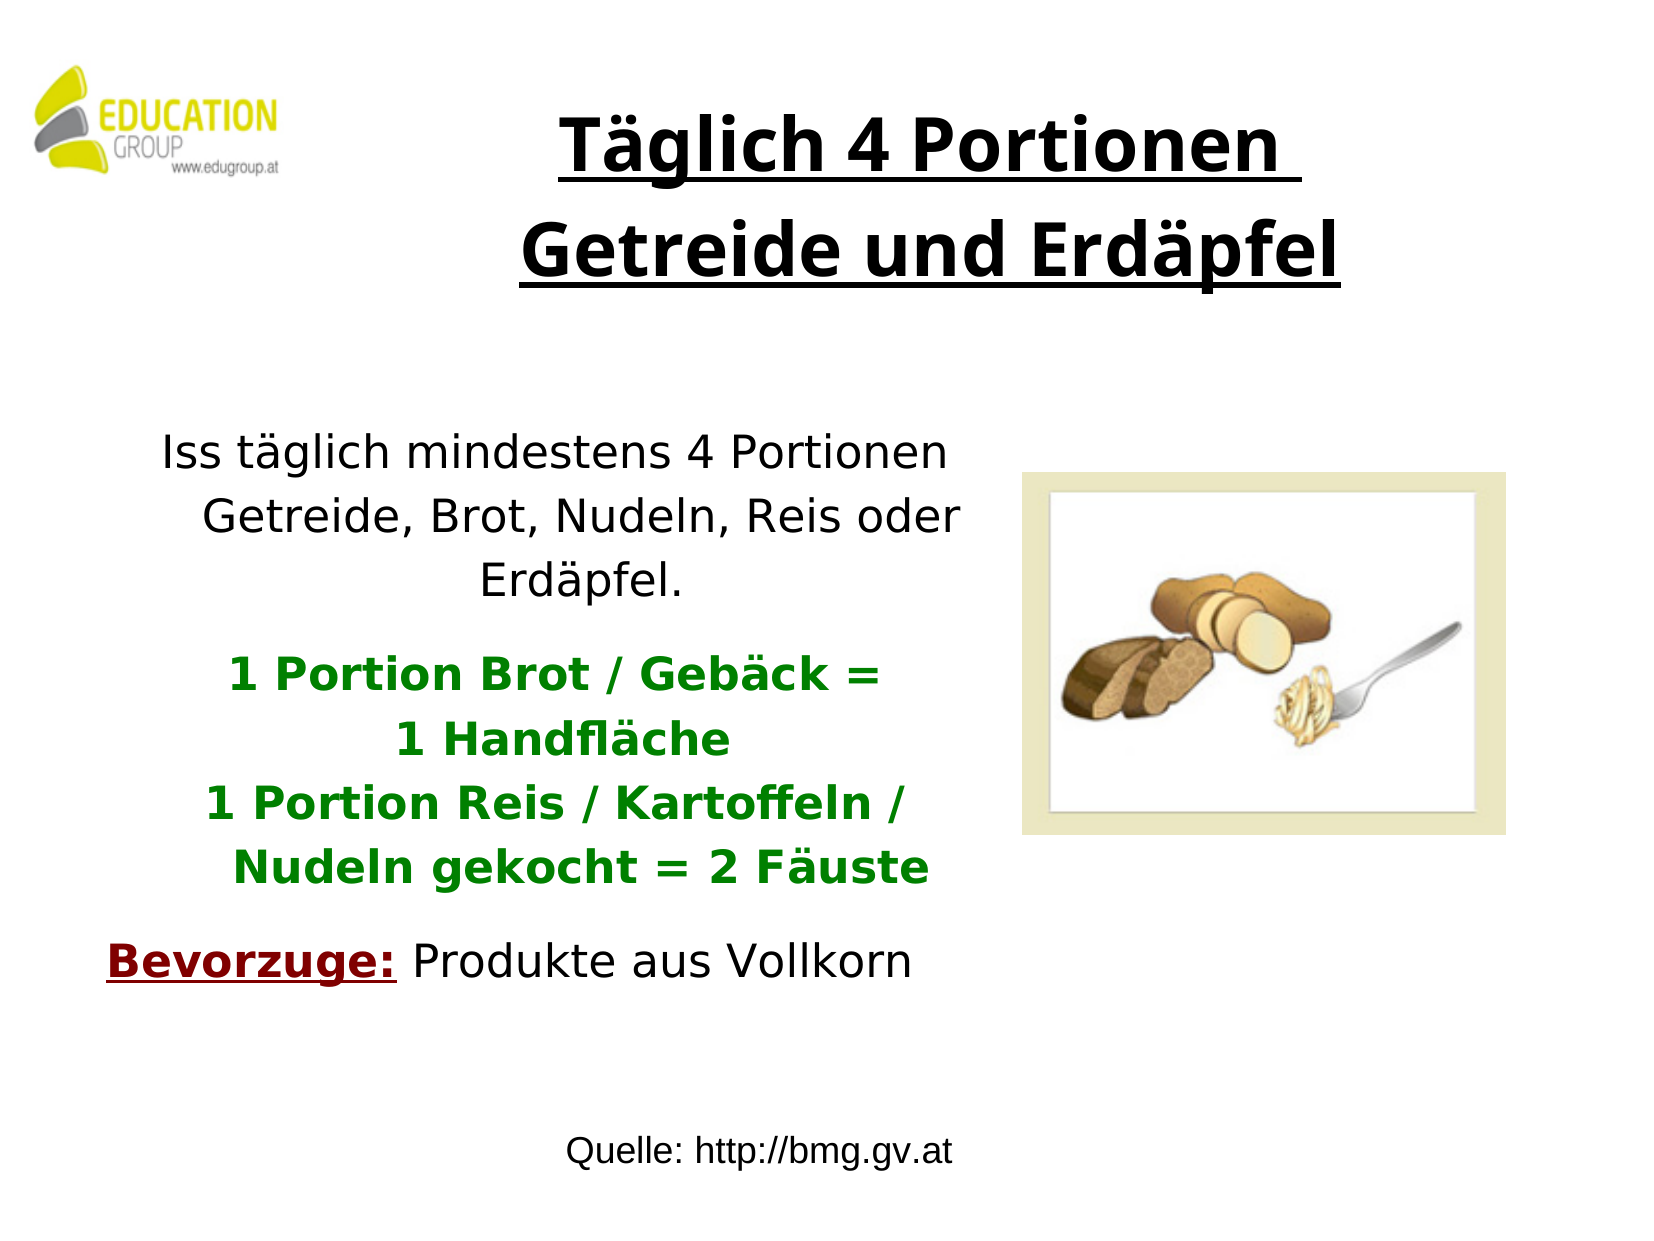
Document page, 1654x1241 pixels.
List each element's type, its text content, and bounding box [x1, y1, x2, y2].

picture [1022, 472, 1506, 835]
picture [29, 59, 284, 178]
title Täglich 4 Portionen Getreide und Erdäpfel [324, 80, 1536, 292]
list Iss täglich mindestens 4 Portionen Getreide, Brot, Nudeln, Reis oder Erdäpfel. 1 Portion Brot / Gebäck = 1 Handfläche 1 Portion Reis / Kartoffeln / Nudeln gekocht = 2 Fäuste Bevorzuge: Produkte aus Vollkorn [88, 413, 1004, 1093]
